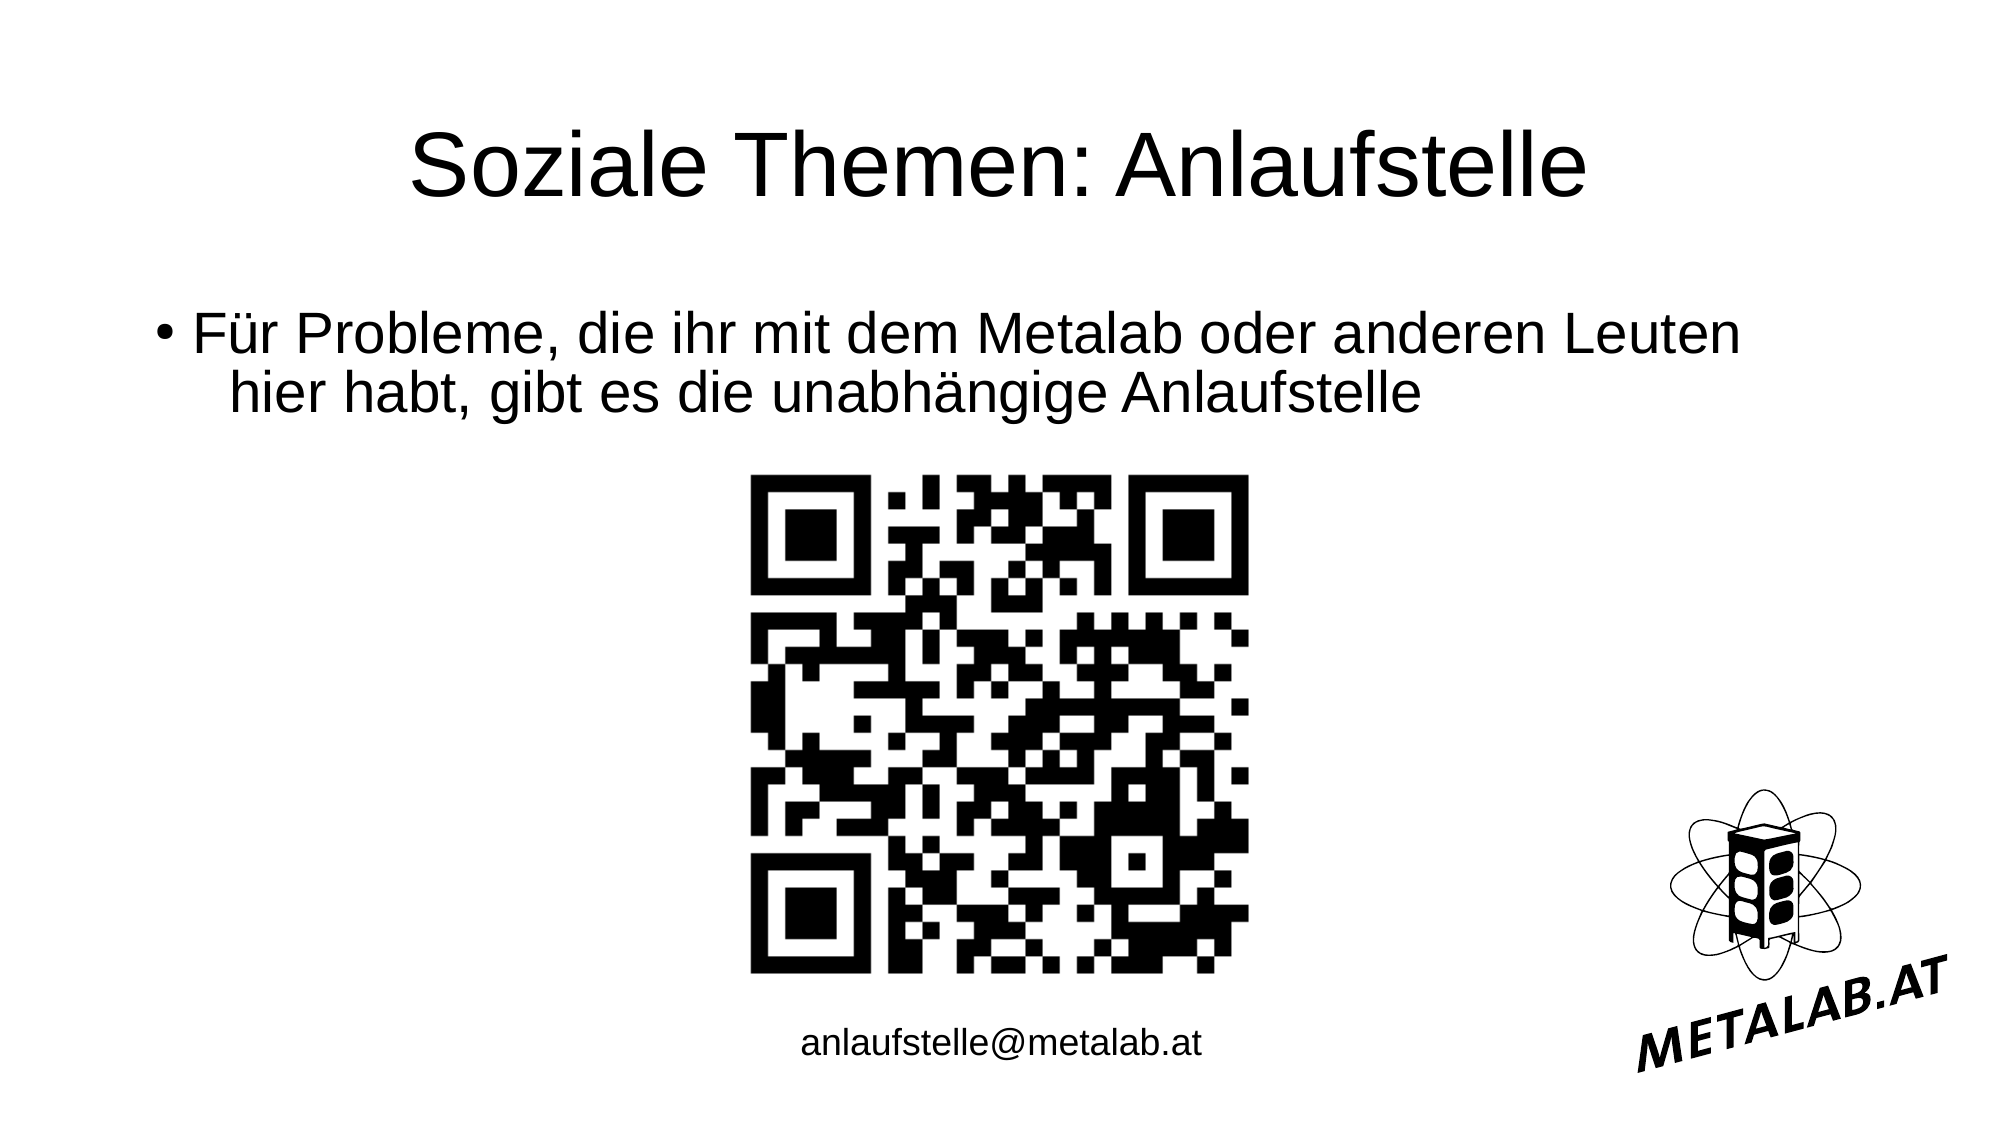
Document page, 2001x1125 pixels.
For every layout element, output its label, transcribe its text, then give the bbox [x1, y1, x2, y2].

picture [734, 458, 1266, 991]
list Für Probleme, die ihr mit dem Metalab oder anderen Leuten hier habt, gibt es die unabhängige Anlaufstelle [137, 299, 1863, 1014]
text_box anlaufstelle@metalab.at [625, 1013, 1378, 1074]
title Soziale Themen: Anlaufstelle [137, 59, 1863, 278]
